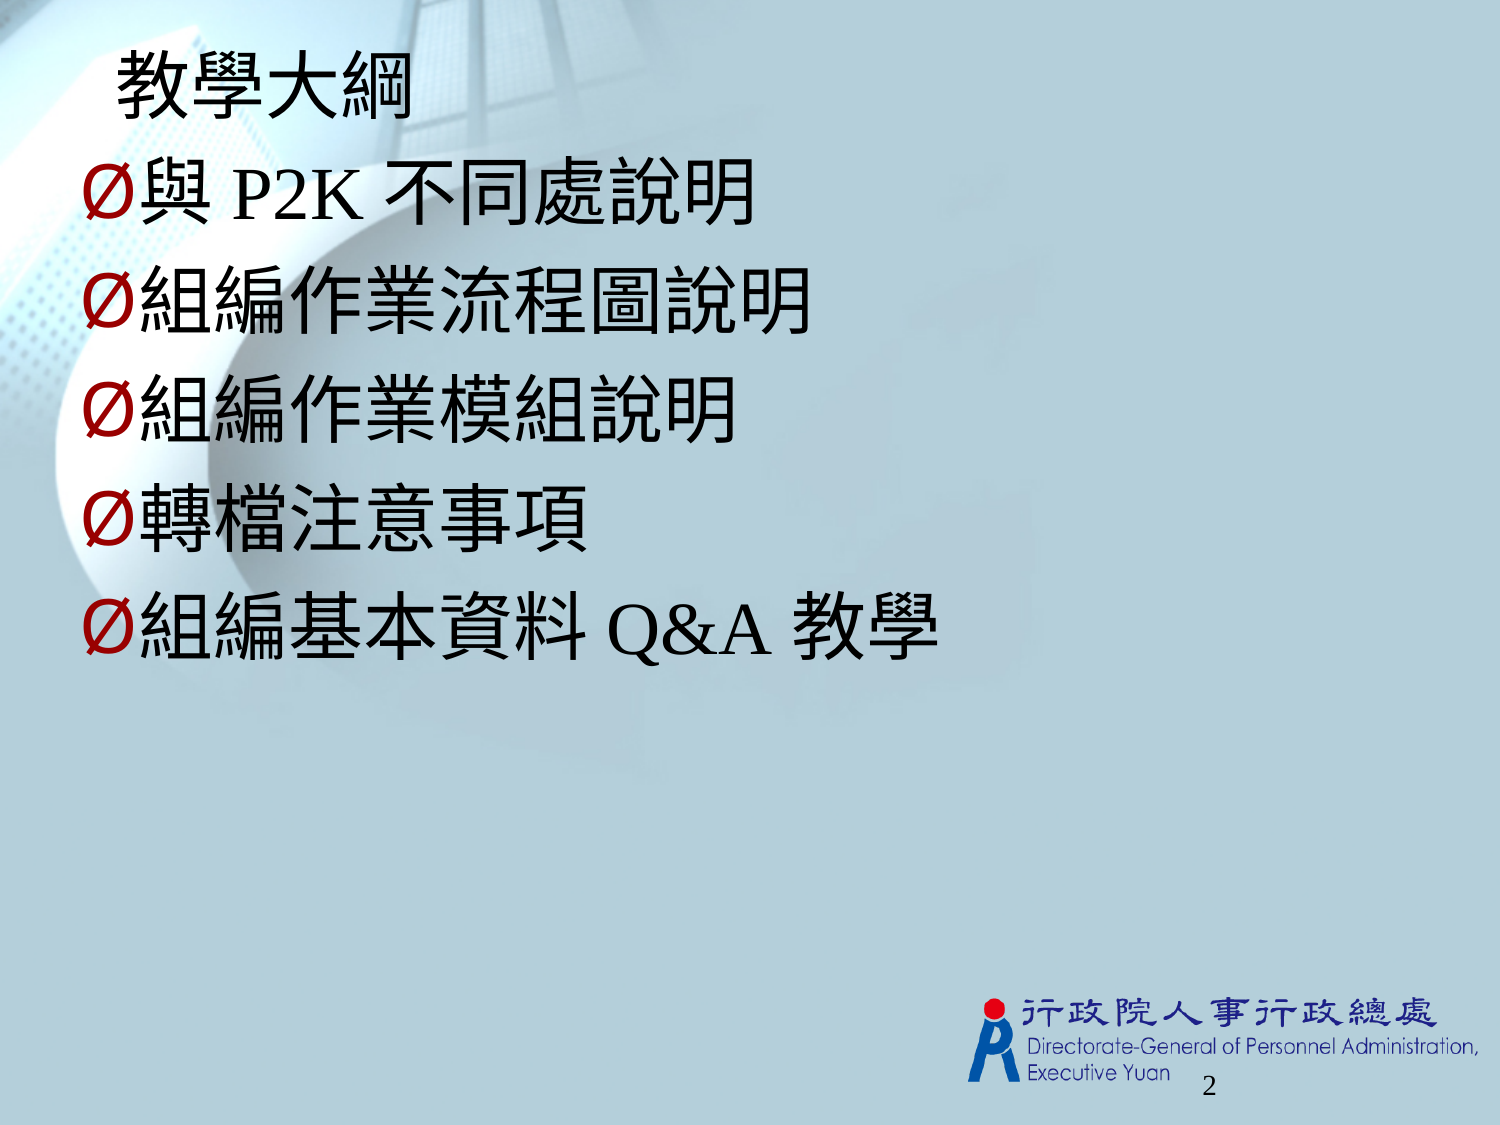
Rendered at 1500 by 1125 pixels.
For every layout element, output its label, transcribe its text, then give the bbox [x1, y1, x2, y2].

title 教學大綱 [100, 31, 1376, 219]
text_box [1187, 1058, 1500, 1124]
list 與P2K不同處說明 組編作業流程圖說明 組編作業模組說明 轉檔注意事項 組編基本資料Q&A教學 [64, 137, 1340, 813]
